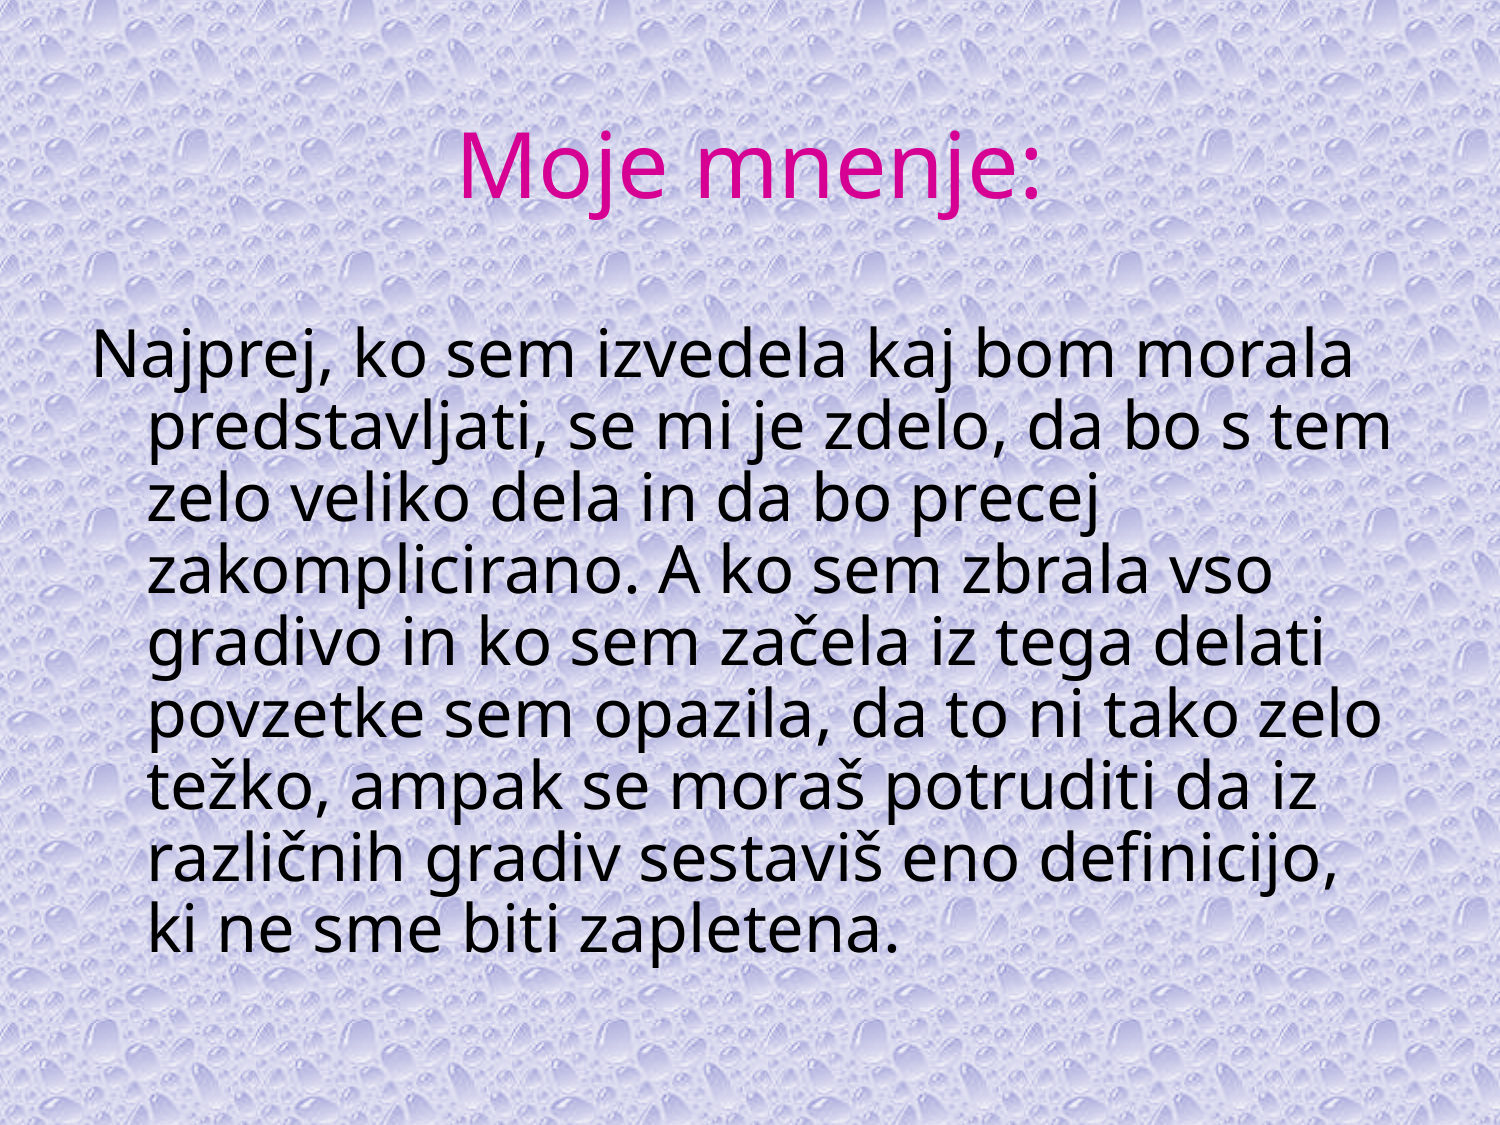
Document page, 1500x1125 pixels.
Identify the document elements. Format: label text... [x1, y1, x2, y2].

picture [0, 0, 1500, 1125]
list Najprej, ko sem izvedela kaj bom morala predstavljati, se mi je zdelo, da bo s tem zelo veliko dela in da bo precej zakomplicirano. A ko sem zbrala vso gradivo in ko sem začela iz tega delati povzetke sem opazila, da to ni tako zelo težko, ampak se moraš potruditi da iz različnih gradiv sestaviš eno definicijo, ki ne sme biti zapletena. [75, 312, 1425, 988]
title Moje mnenje: [75, 47, 1425, 275]
